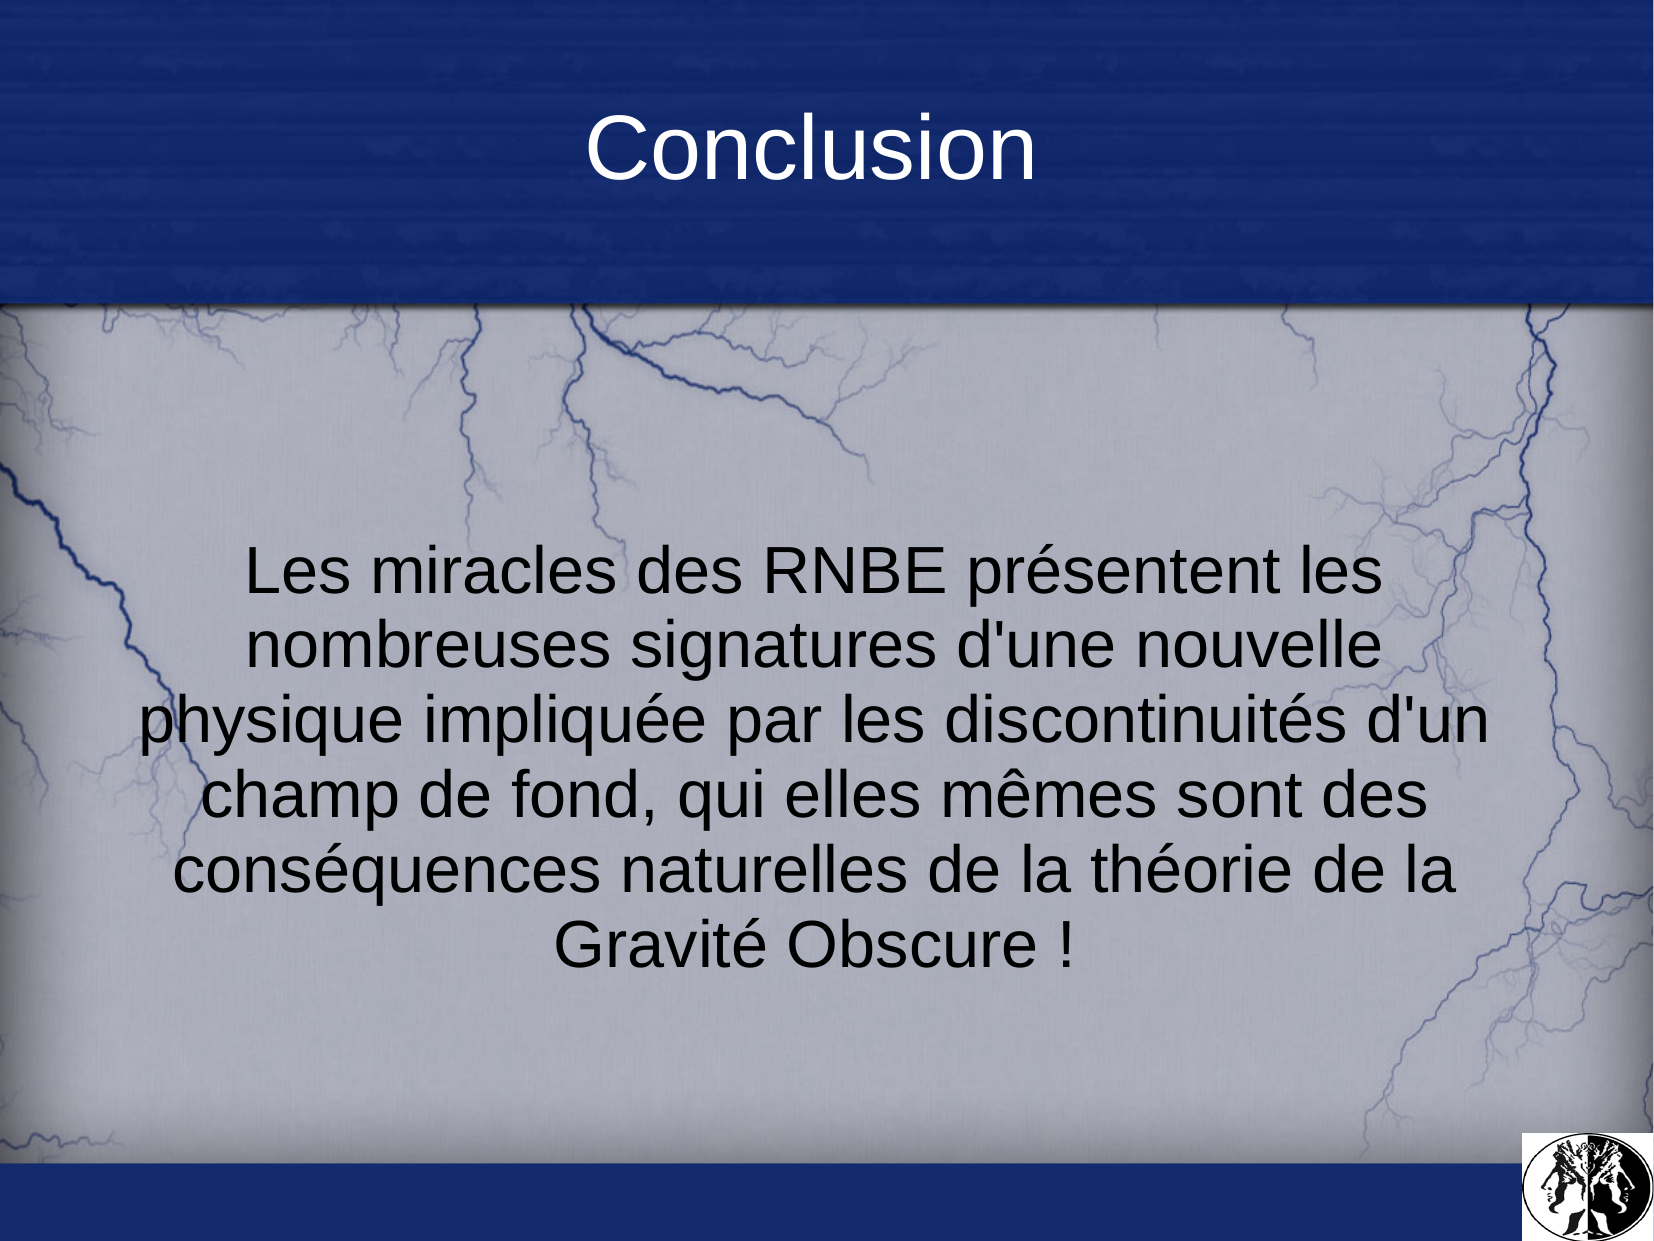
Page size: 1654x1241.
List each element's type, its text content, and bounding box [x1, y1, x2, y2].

picture [0, 0, 1654, 1241]
list Les miracles des RNBE présentent les nombreuses signatures d'une nouvelle physique impliquée par les discontinuités d'un champ de fond, qui elles mêmes sont des conséquences naturelles de la théorie de la Gravité Obscure ! [35, 532, 1524, 1241]
title Conclusion [147, 12, 1477, 284]
